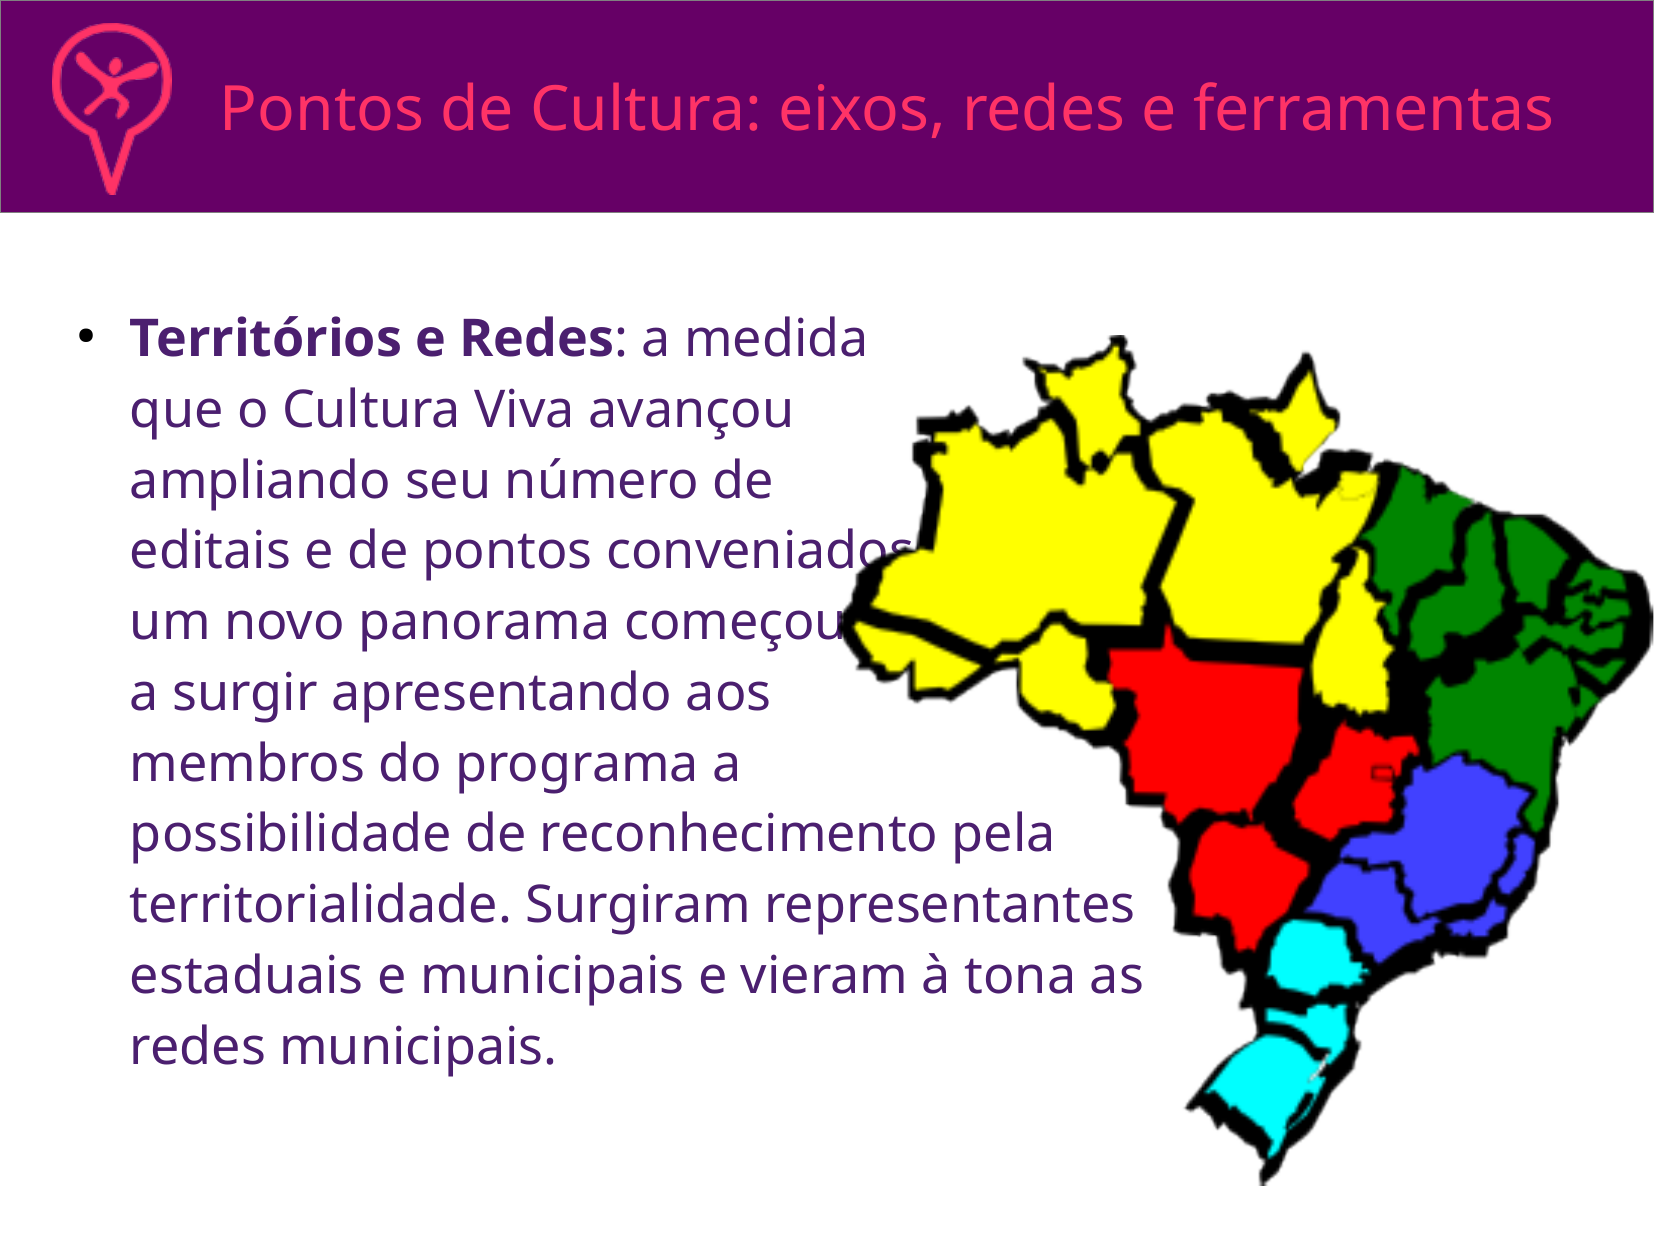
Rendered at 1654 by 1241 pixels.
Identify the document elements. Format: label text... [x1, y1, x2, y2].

text_box [0, 0, 1654, 213]
picture [52, 23, 172, 195]
title Pontos de Cultura: eixos, redes e ferramentas [172, 23, 1595, 190]
picture [838, 335, 1654, 1186]
list Territórios e Redes: a medida que o Cultura Viva avançou ampliando seu número de editais e de pontos conveniados, um novo panorama começou a surgir apresentando aos membros do programa a possibilidade de reconhecimento pela territorialidade. Surgiram representantes estaduais e municipais e vieram à tona as redes municipais. [59, 301, 1146, 1186]
